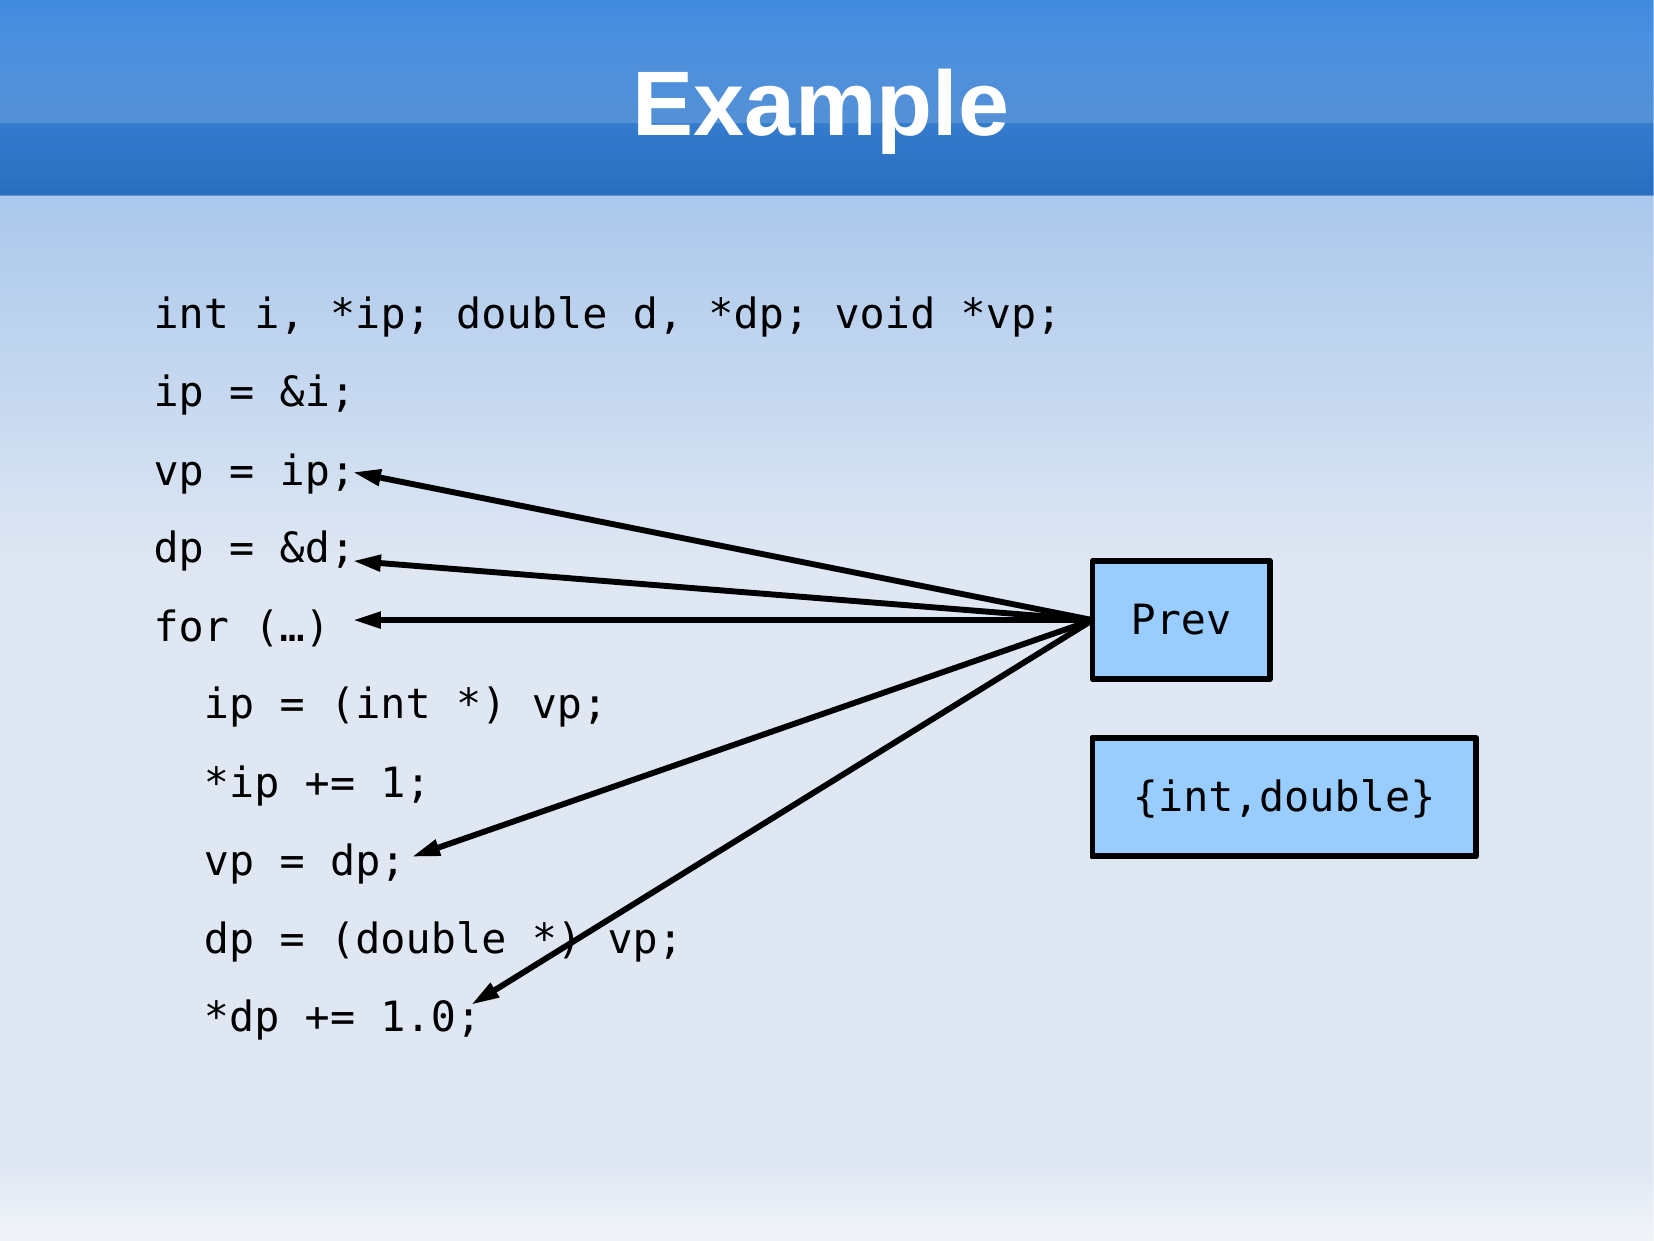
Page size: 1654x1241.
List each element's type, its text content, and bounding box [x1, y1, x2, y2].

text_box Prev [1092, 561, 1270, 680]
text_box {int,double} [1092, 738, 1477, 857]
list int i, *ip; double d, *dp; void *vp; ip = &i; vp = ip; dp = &d; for (…) ip = (int *) vp; *ip += 1; vp = dp; dp = (double *) vp; *dp += 1.0; [82, 290, 1571, 1119]
title Example [76, 0, 1565, 208]
picture [0, 0, 1654, 1241]
